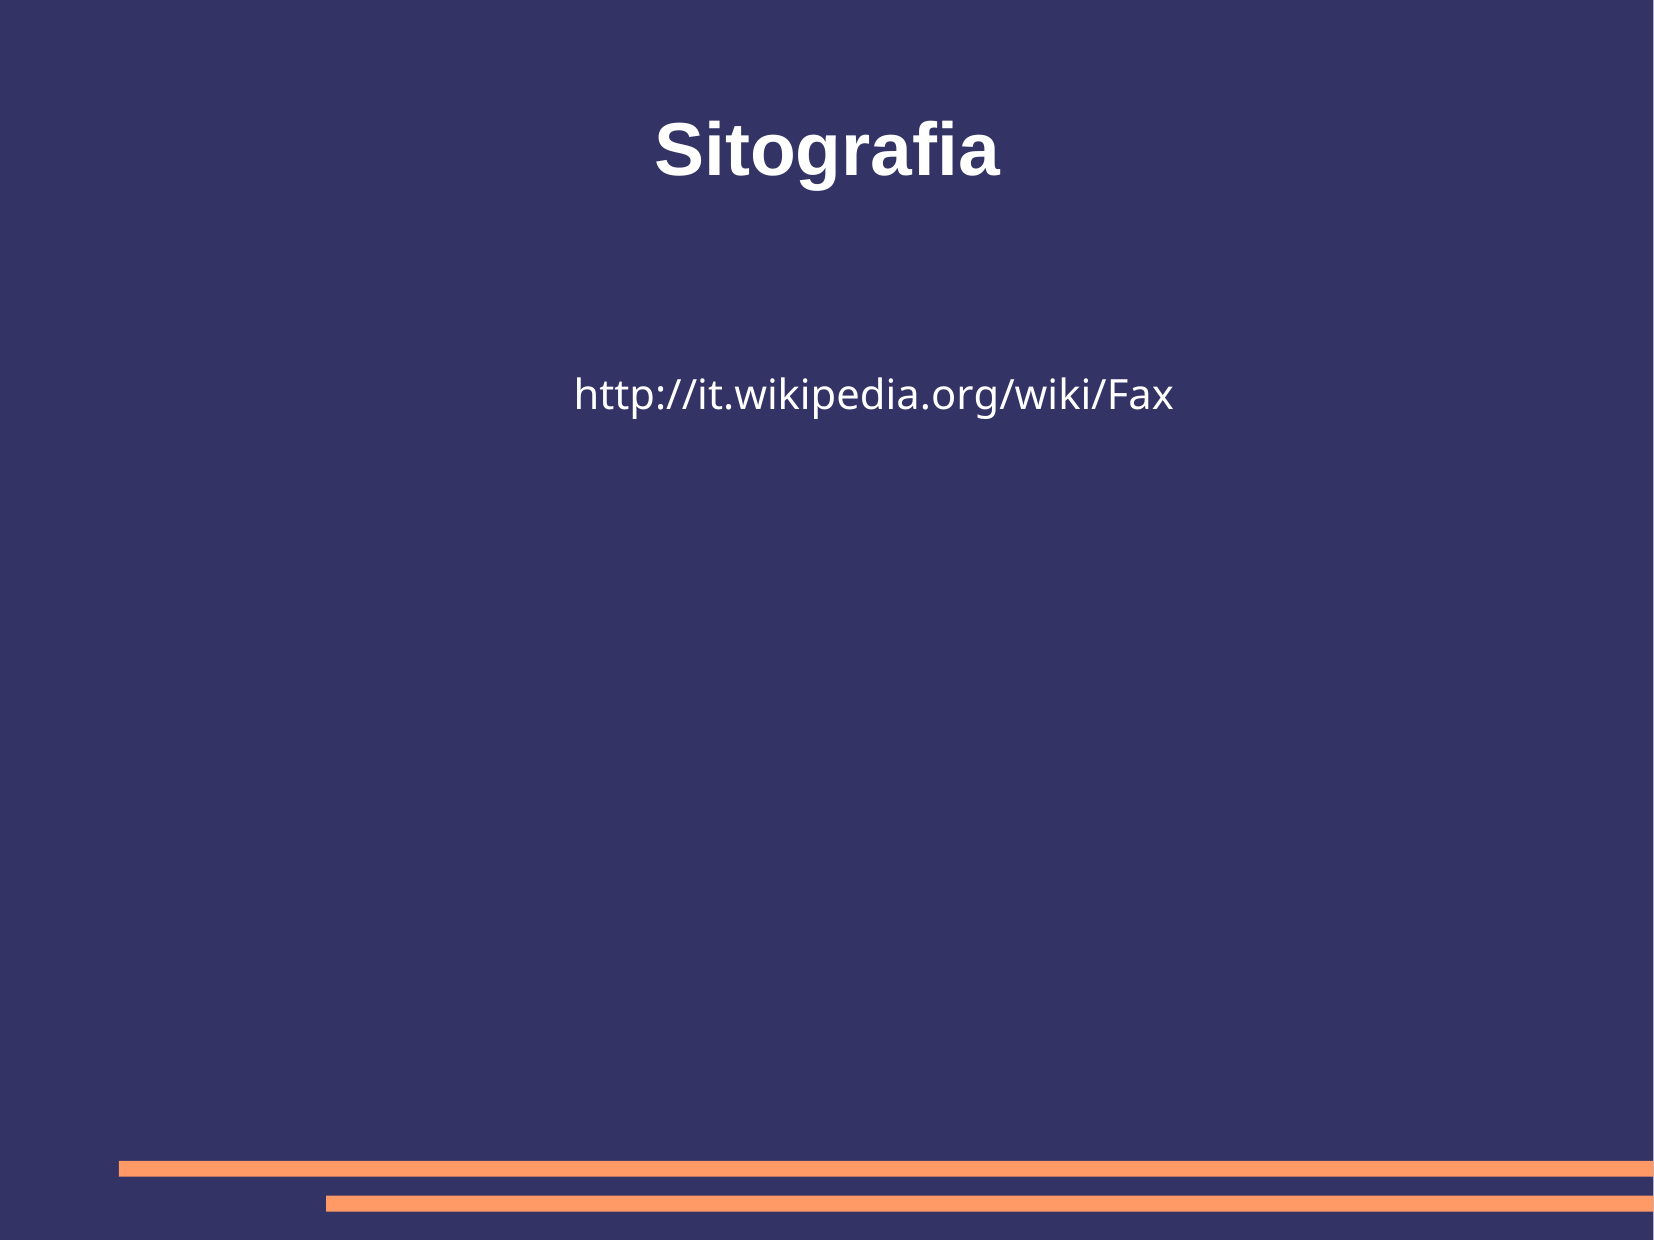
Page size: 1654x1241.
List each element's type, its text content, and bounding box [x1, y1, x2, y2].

list http://it.wikipedia.org/wiki/Fax [178, 364, 1570, 1147]
title Sitografia [121, 46, 1534, 254]
